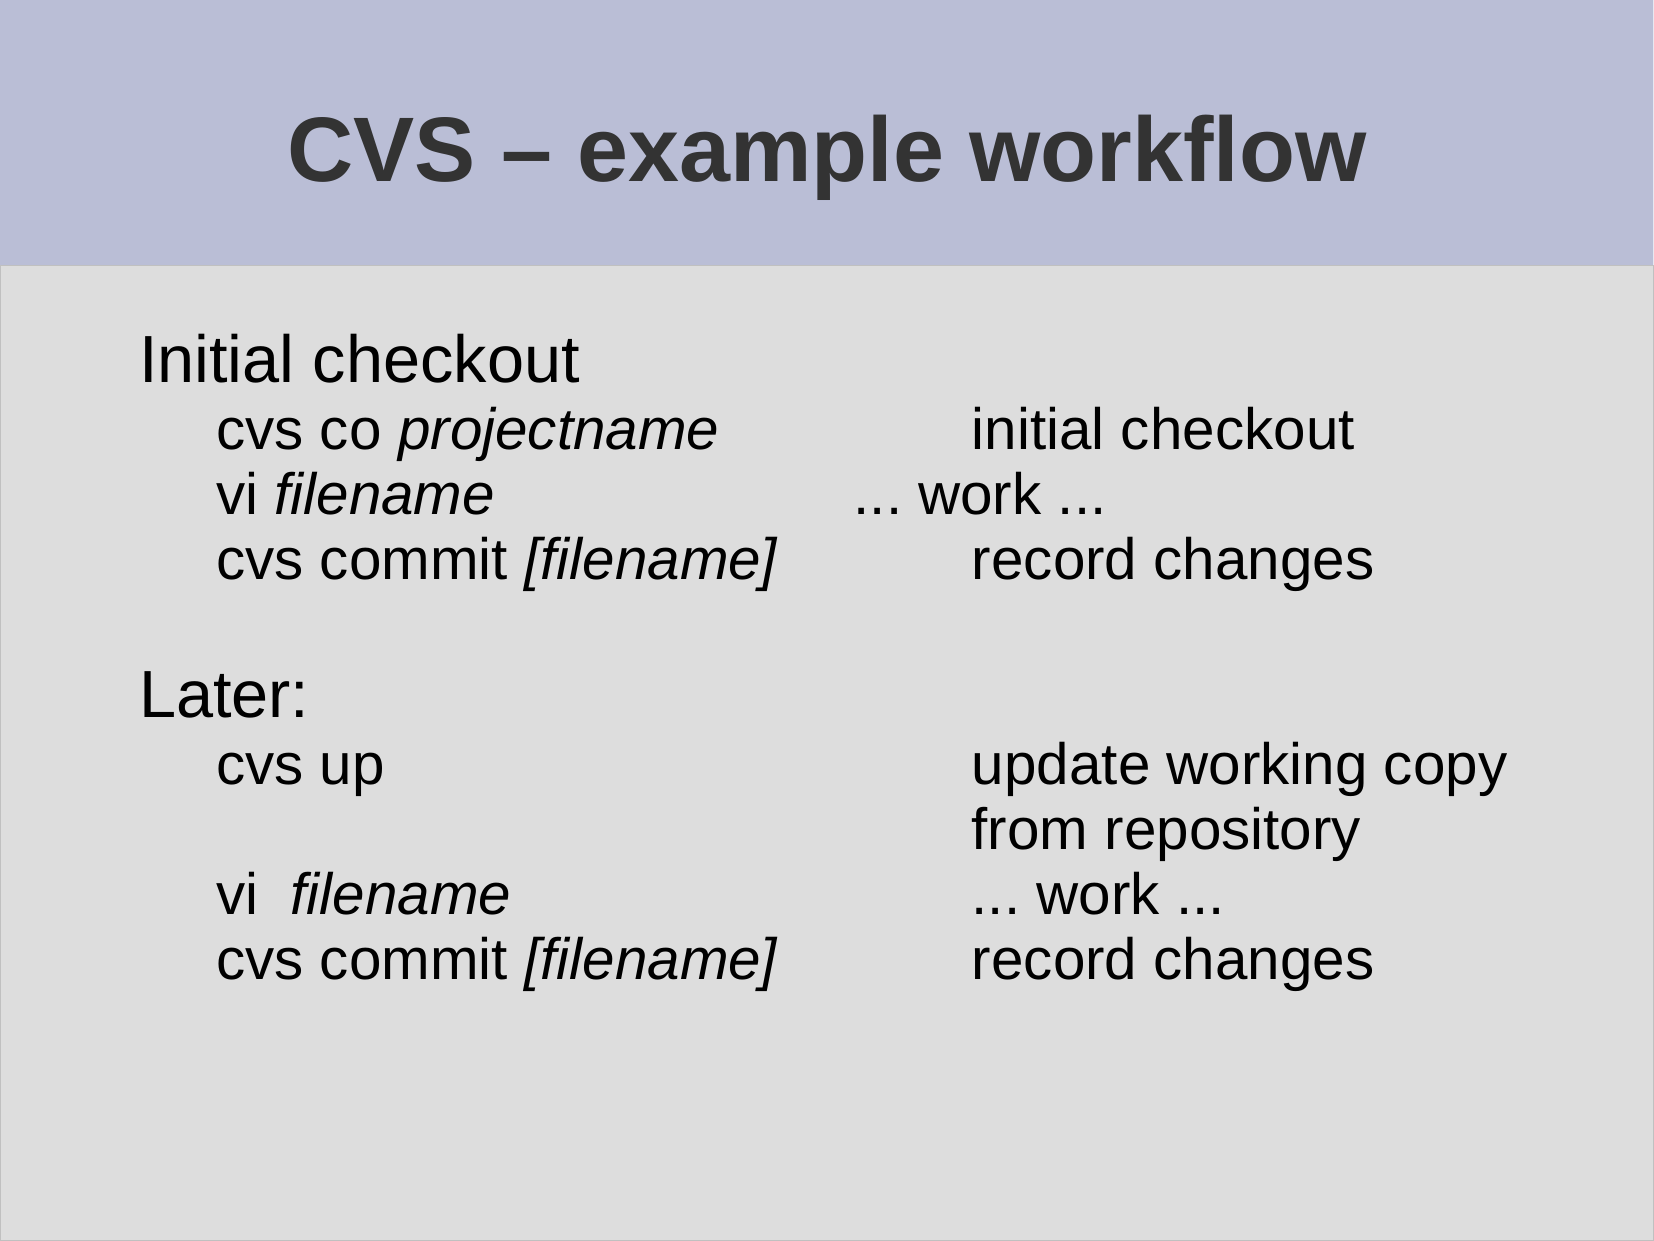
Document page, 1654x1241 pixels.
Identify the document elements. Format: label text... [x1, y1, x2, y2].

list Initial checkout cvs co projectname initial checkout vi filename ... work ... cvs commit [filename] record changes Later: cvs up update working copy from repository vi filename ... work ... cvs commit [filename] record changes [121, 322, 1561, 1133]
title CVS – example workflow [121, 46, 1534, 254]
